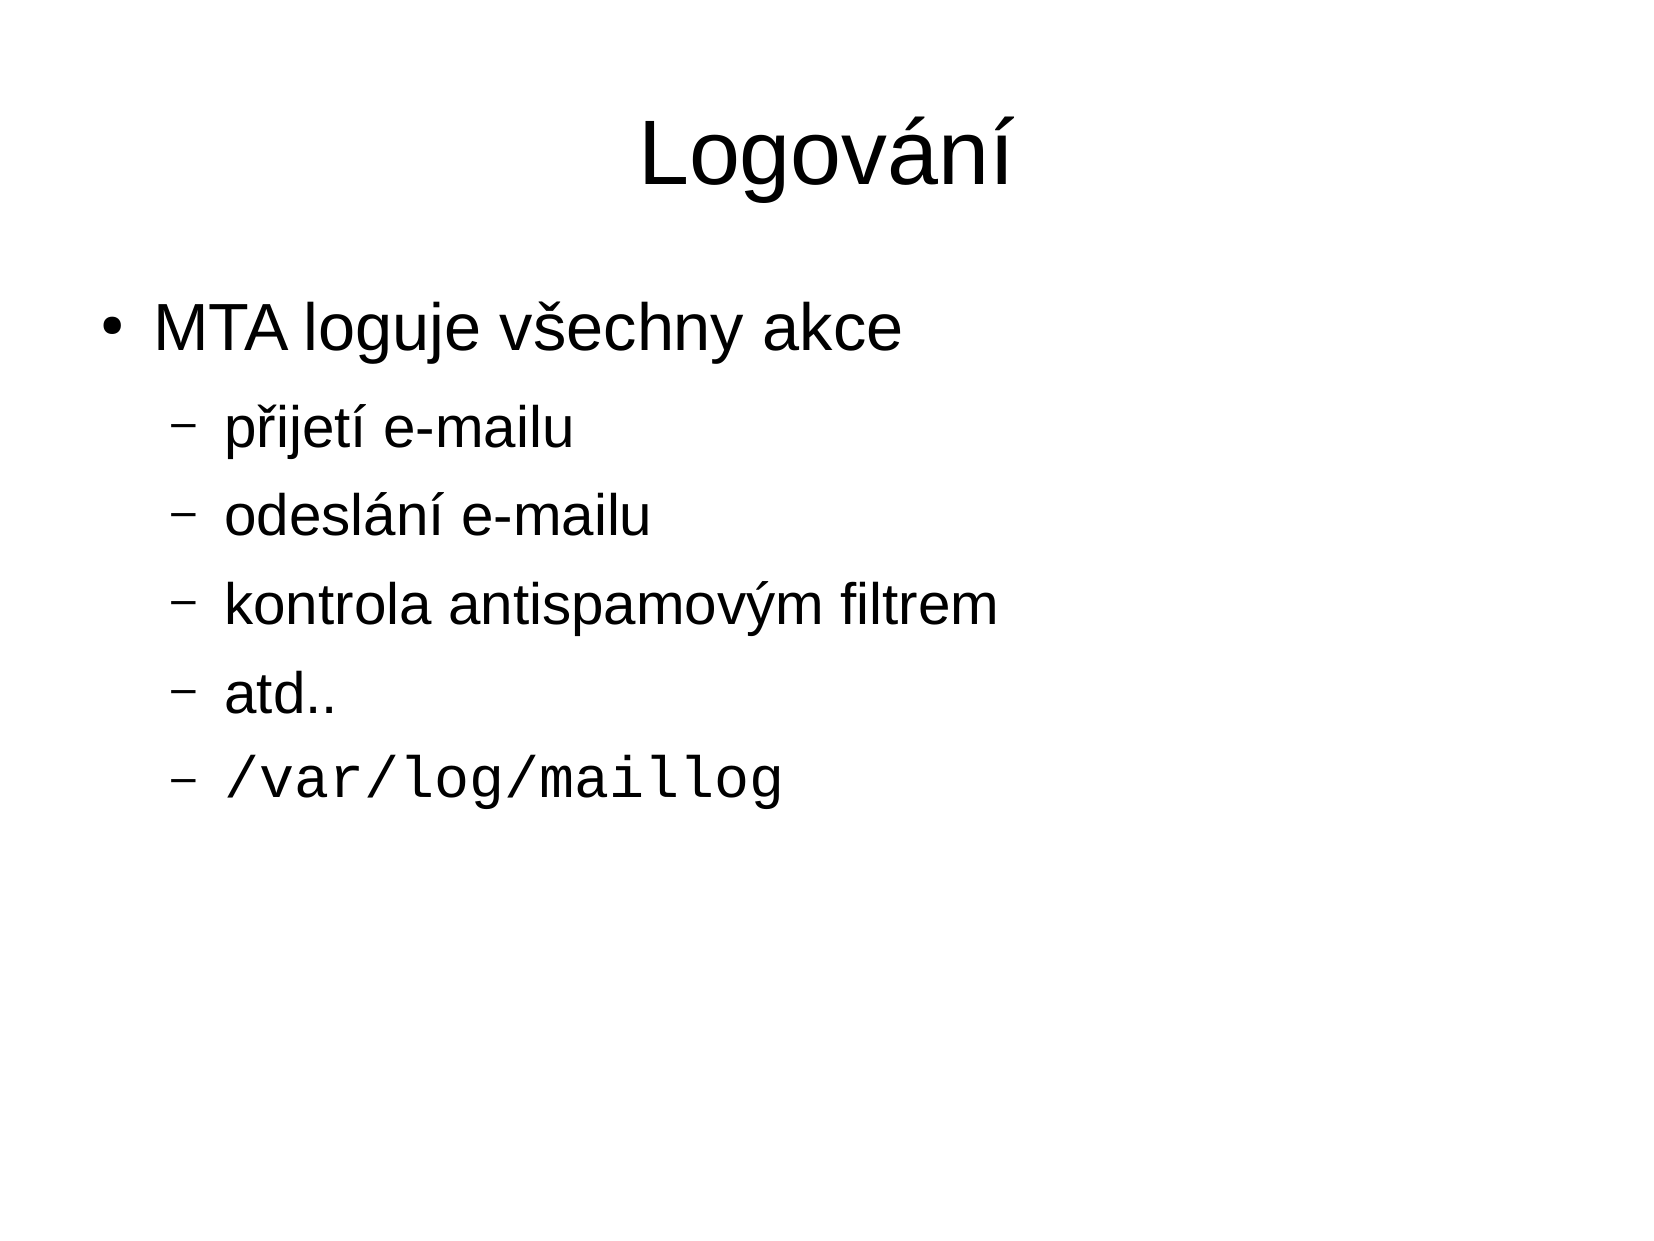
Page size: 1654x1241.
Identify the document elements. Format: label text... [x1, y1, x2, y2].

list MTA loguje všechny akce přijetí e-mailu odeslání e-mailu kontrola antispamovým filtrem atd.. /var/log/maillog [82, 290, 1571, 1010]
title Logování [82, 49, 1571, 257]
